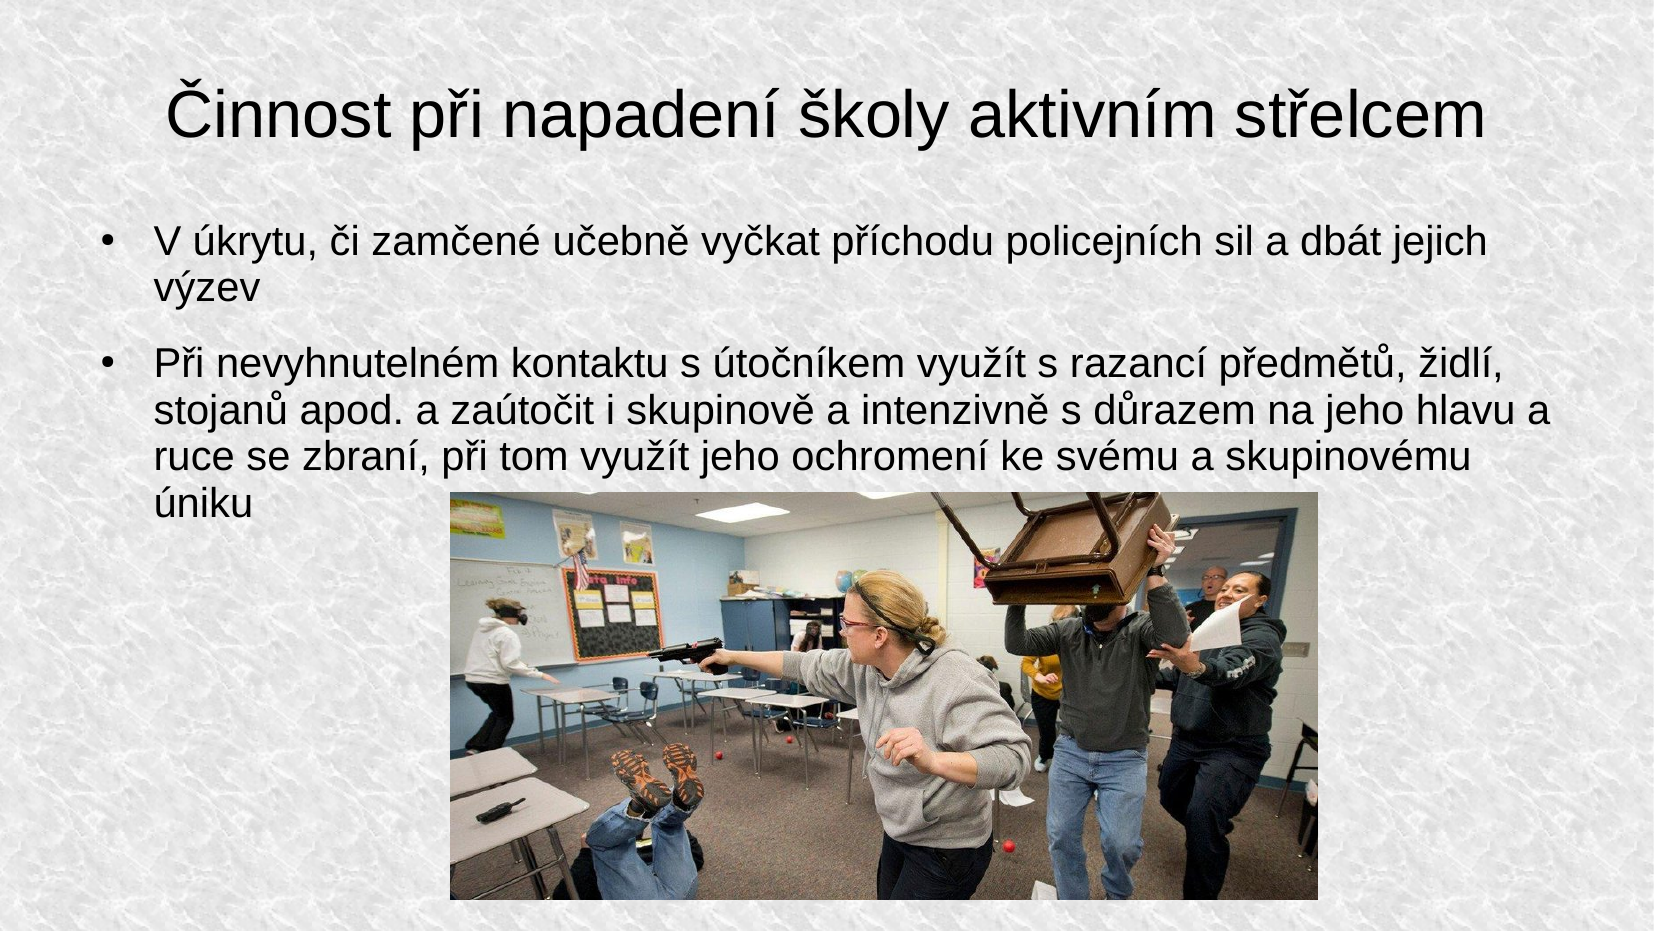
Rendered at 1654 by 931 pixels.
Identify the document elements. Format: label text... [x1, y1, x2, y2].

list V úkrytu, či zamčené učebně vyčkat příchodu policejních sil a dbát jejich výzev Při nevyhnutelném kontaktu s útočníkem využít s razancí předmětů, židlí, stojanů apod. a zaútočit i skupinově a intenzivně s důrazem na jeho hlavu a ruce se zbraní, při tom využít jeho ochromení ke svému a skupinovému úniku [82, 217, 1571, 758]
title Činnost při napadení školy aktivním střelcem [82, 37, 1571, 193]
picture [0, 0, 1654, 931]
